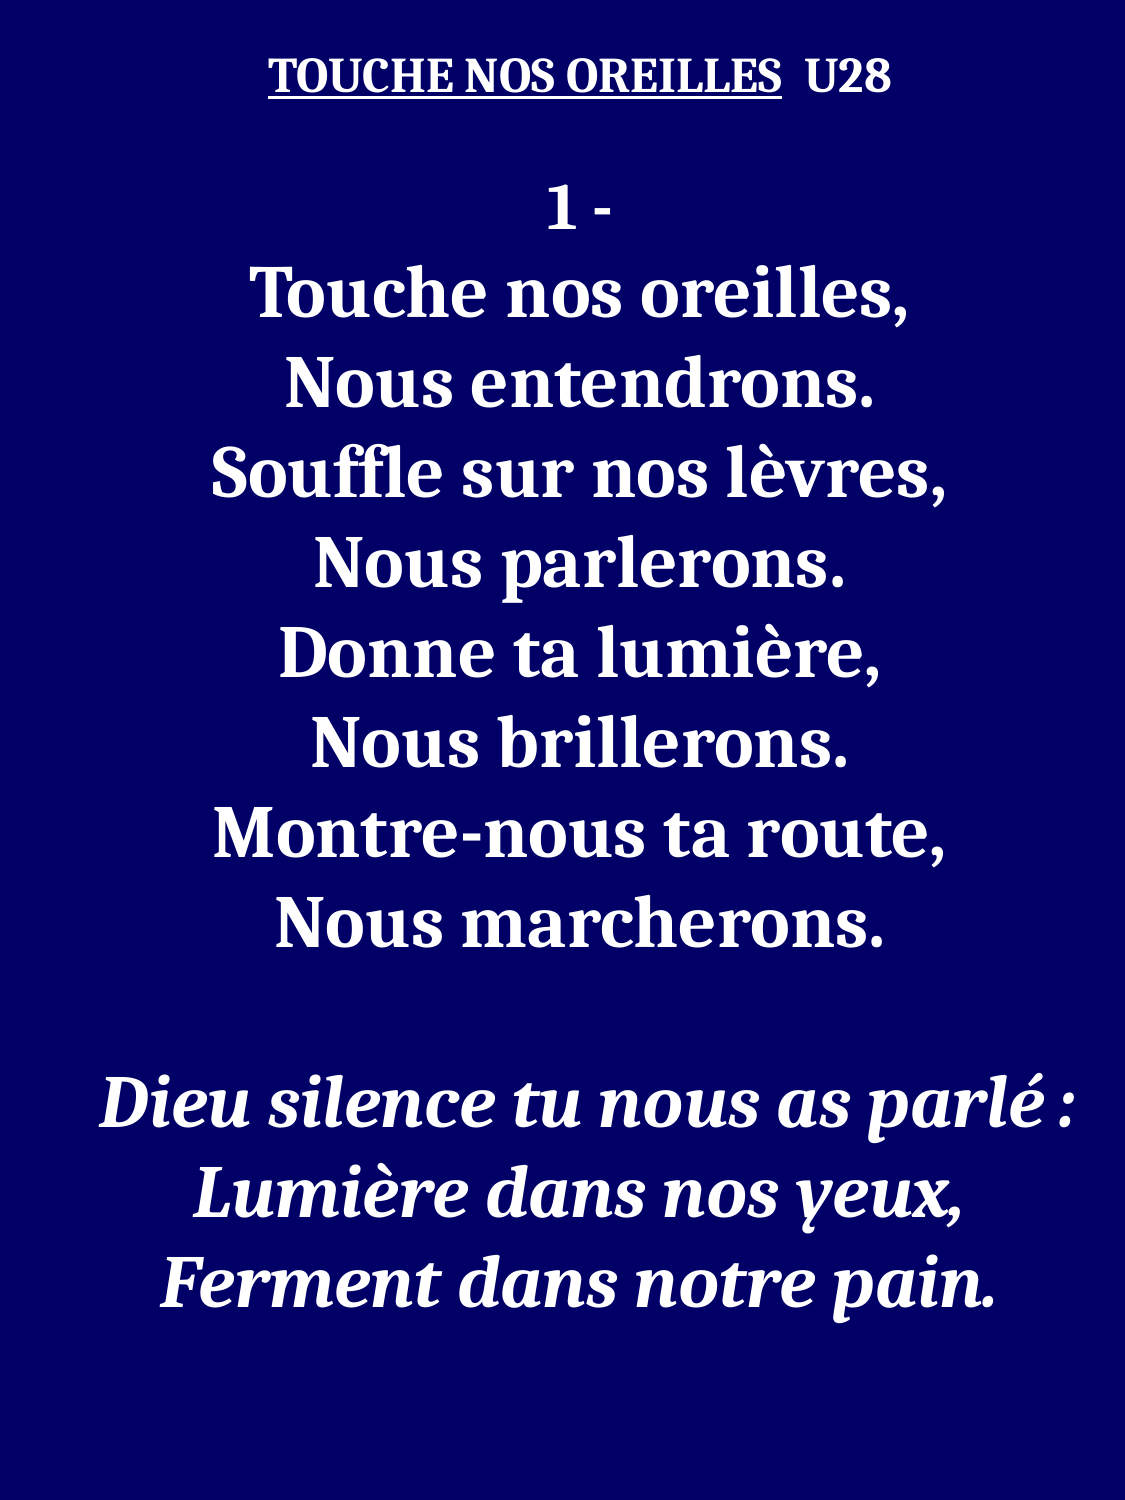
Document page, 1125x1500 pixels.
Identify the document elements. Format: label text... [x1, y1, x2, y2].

text_box TOUCHE NOS OREILLES U28 1 - Touche nos oreilles, Nous entendrons. Souffle sur nos lèvres, Nous parlerons. Donne ta lumière, Nous brillerons. Montre-nous ta route, Nous marcherons. Dieu silence tu nous as parlé : Lumière dans nos yeux, Ferment dans notre pain. [14, 35, 1125, 951]
